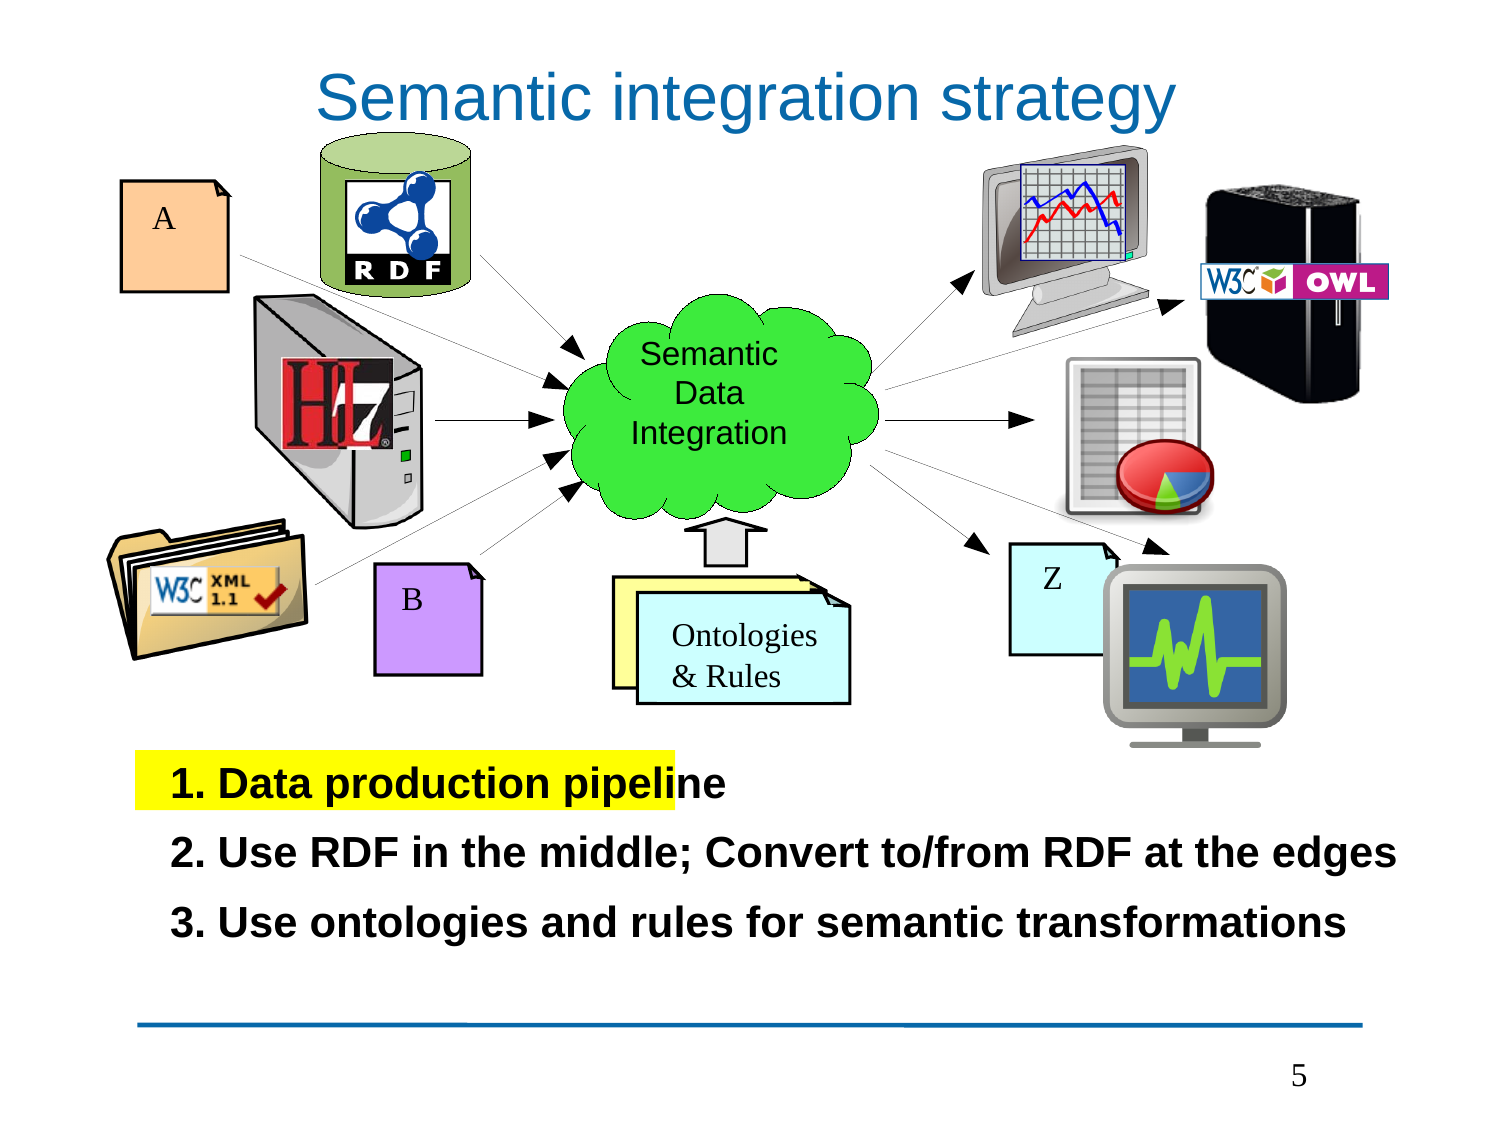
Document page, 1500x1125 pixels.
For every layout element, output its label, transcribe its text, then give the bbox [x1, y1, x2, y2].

text_box Ontologies & Rules [656, 605, 834, 702]
picture [962, 141, 1176, 355]
text_box Ontologies & Rules [633, 581, 810, 679]
list Data production pipeline Use RDF in the middle; Convert to/from RDF at the edges Use ontologies and rules for semantic transformations [142, 705, 1500, 1035]
text_box [1010, 543, 1117, 655]
picture [1052, 157, 1389, 526]
picture [1006, 308, 1176, 355]
text_box A [137, 187, 192, 244]
title Semantic integration strategy [70, 19, 1423, 142]
text_box [563, 294, 879, 520]
text_box B [386, 569, 439, 626]
picture [102, 171, 546, 685]
text_box [613, 577, 850, 704]
text_box [121, 180, 229, 292]
text_box [438, 156, 471, 230]
picture [1052, 512, 1088, 526]
text_box [684, 518, 768, 566]
text_box [375, 564, 482, 676]
text_box Semantic Data Integration [615, 324, 803, 460]
text_box Z [1027, 547, 1078, 605]
text_box [320, 154, 354, 230]
text_box [135, 750, 142, 811]
picture [1103, 564, 1287, 748]
